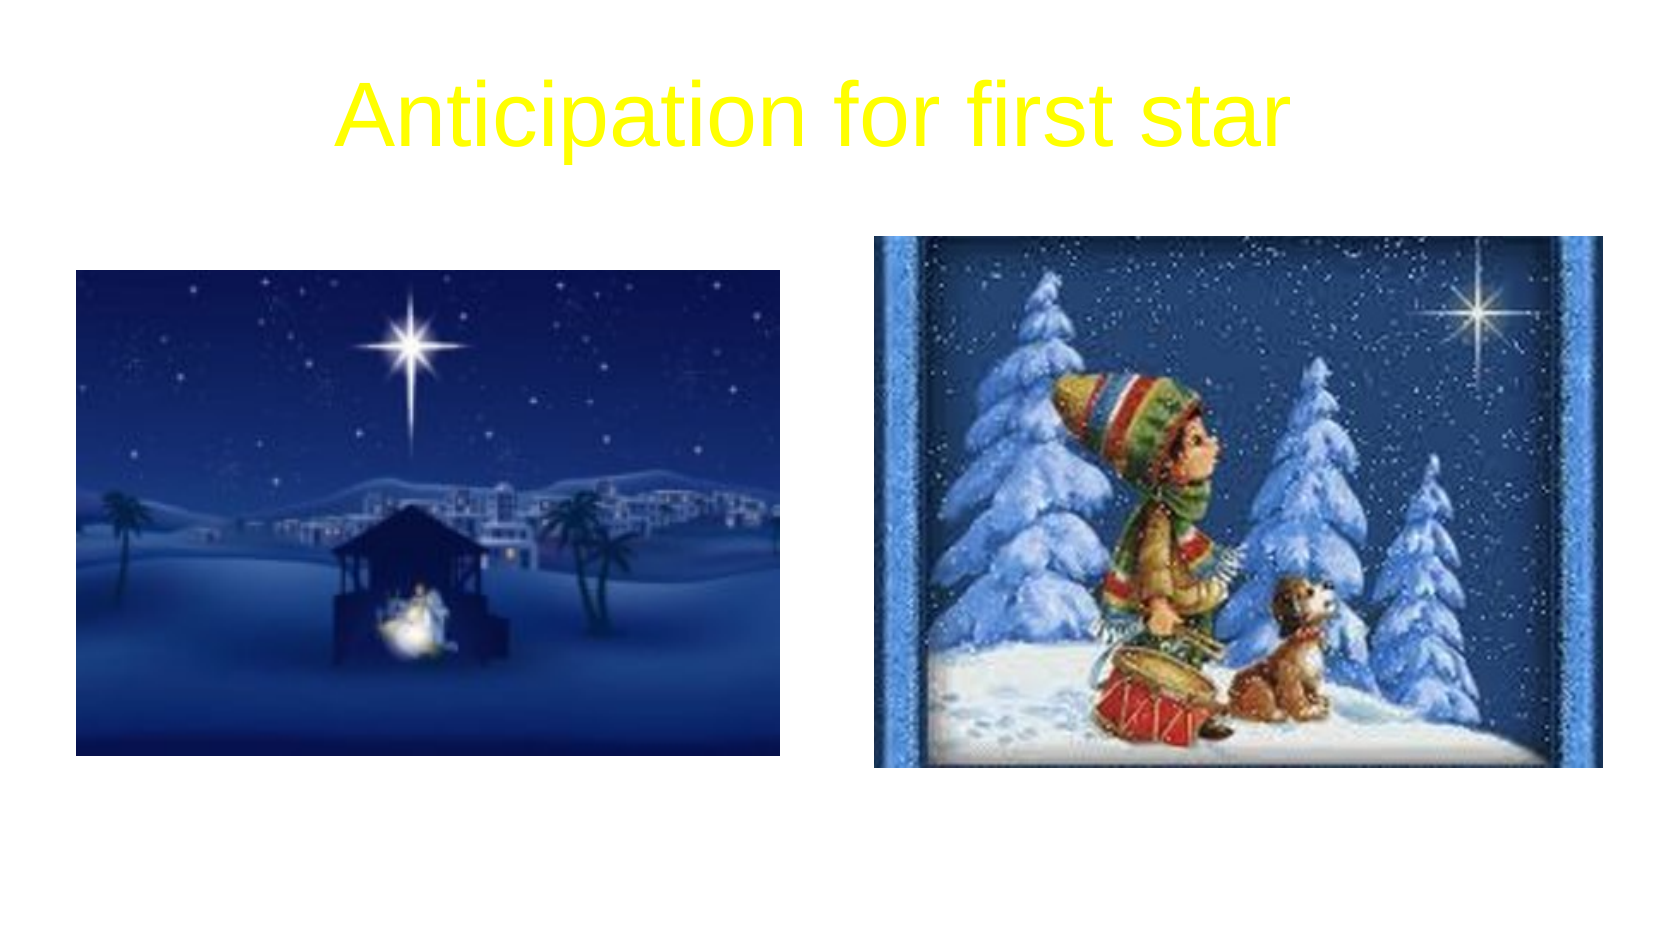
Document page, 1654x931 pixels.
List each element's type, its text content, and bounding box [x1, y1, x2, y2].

picture [76, 270, 780, 756]
title Anticipation for first star [82, 37, 1571, 193]
picture [874, 236, 1603, 768]
